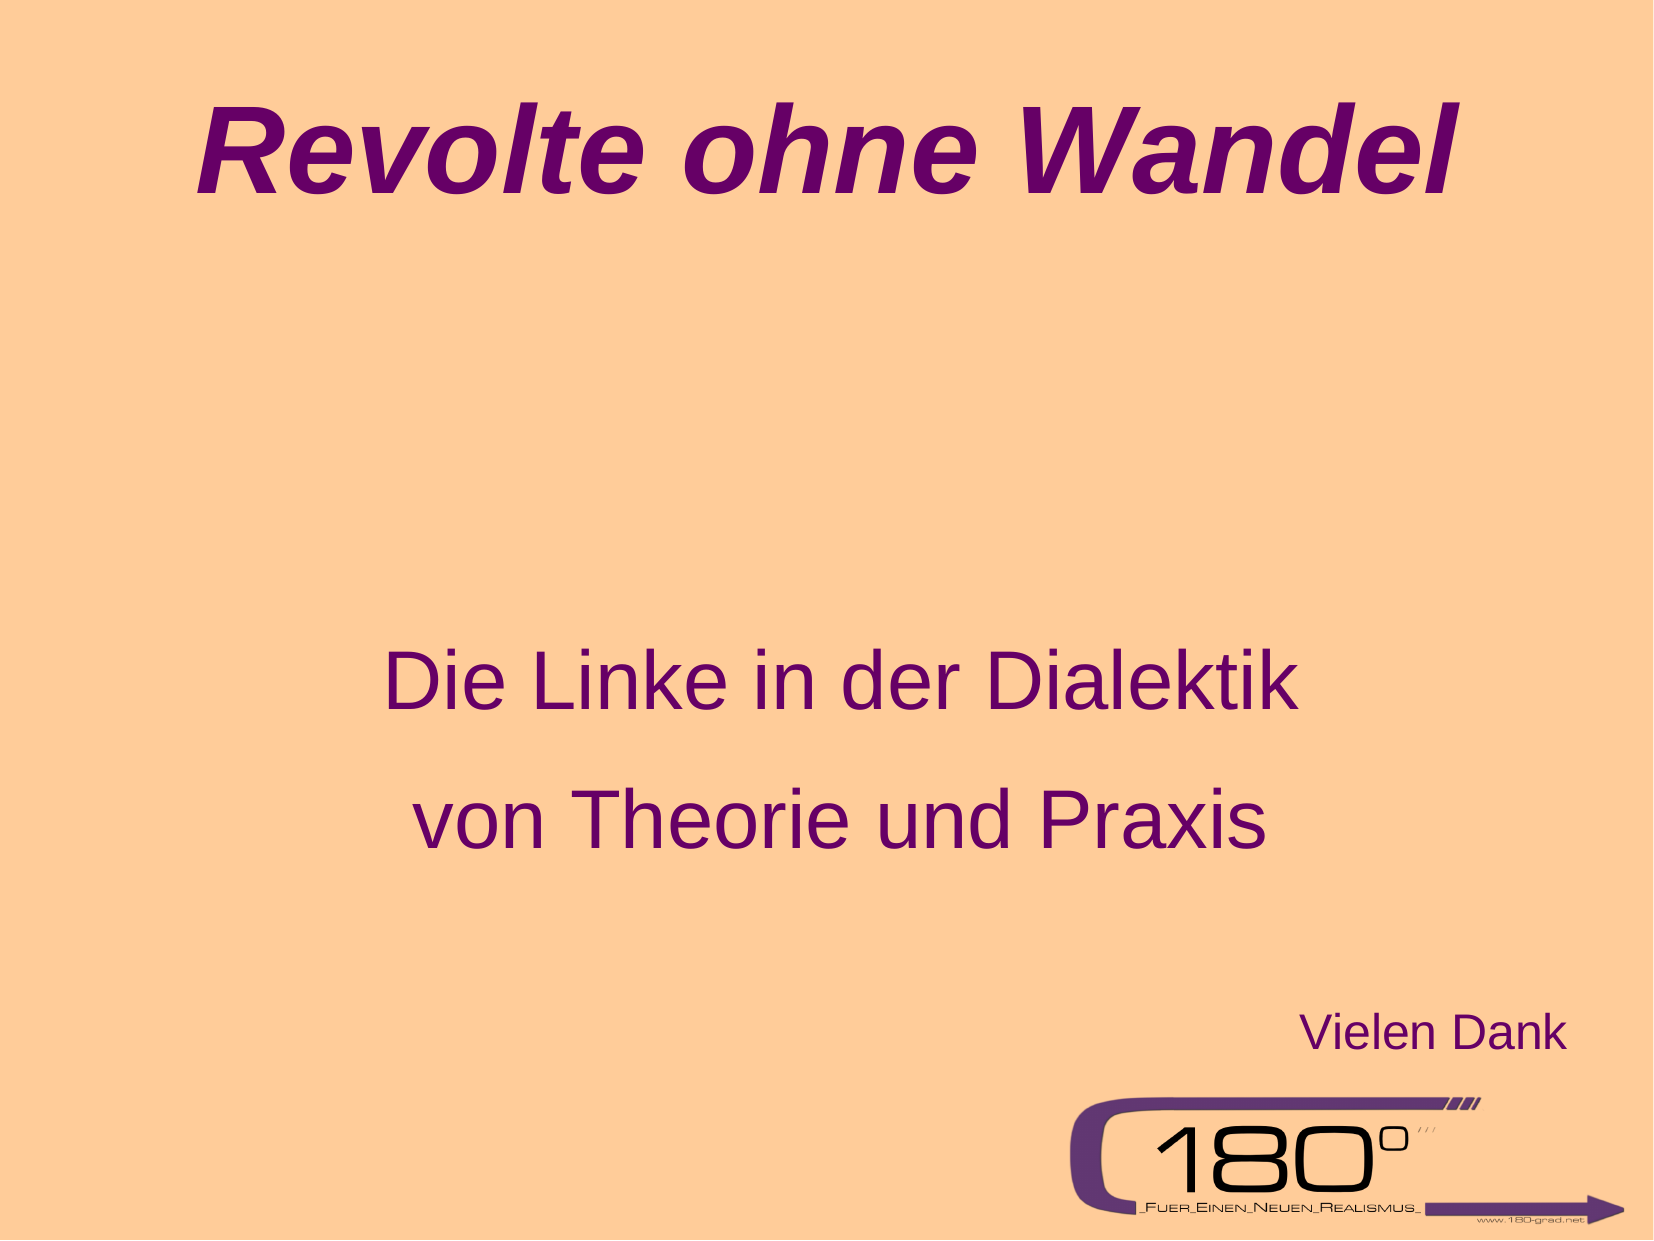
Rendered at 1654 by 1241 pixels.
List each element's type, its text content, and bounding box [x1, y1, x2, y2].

subtitle Die Linke in der Dialektik von Theorie und Praxis [121, 322, 1561, 1133]
picture [1068, 1092, 1625, 1228]
text_box Vielen Dank [1299, 1003, 1625, 1067]
title Revolte ohne Wandel [121, 46, 1534, 254]
